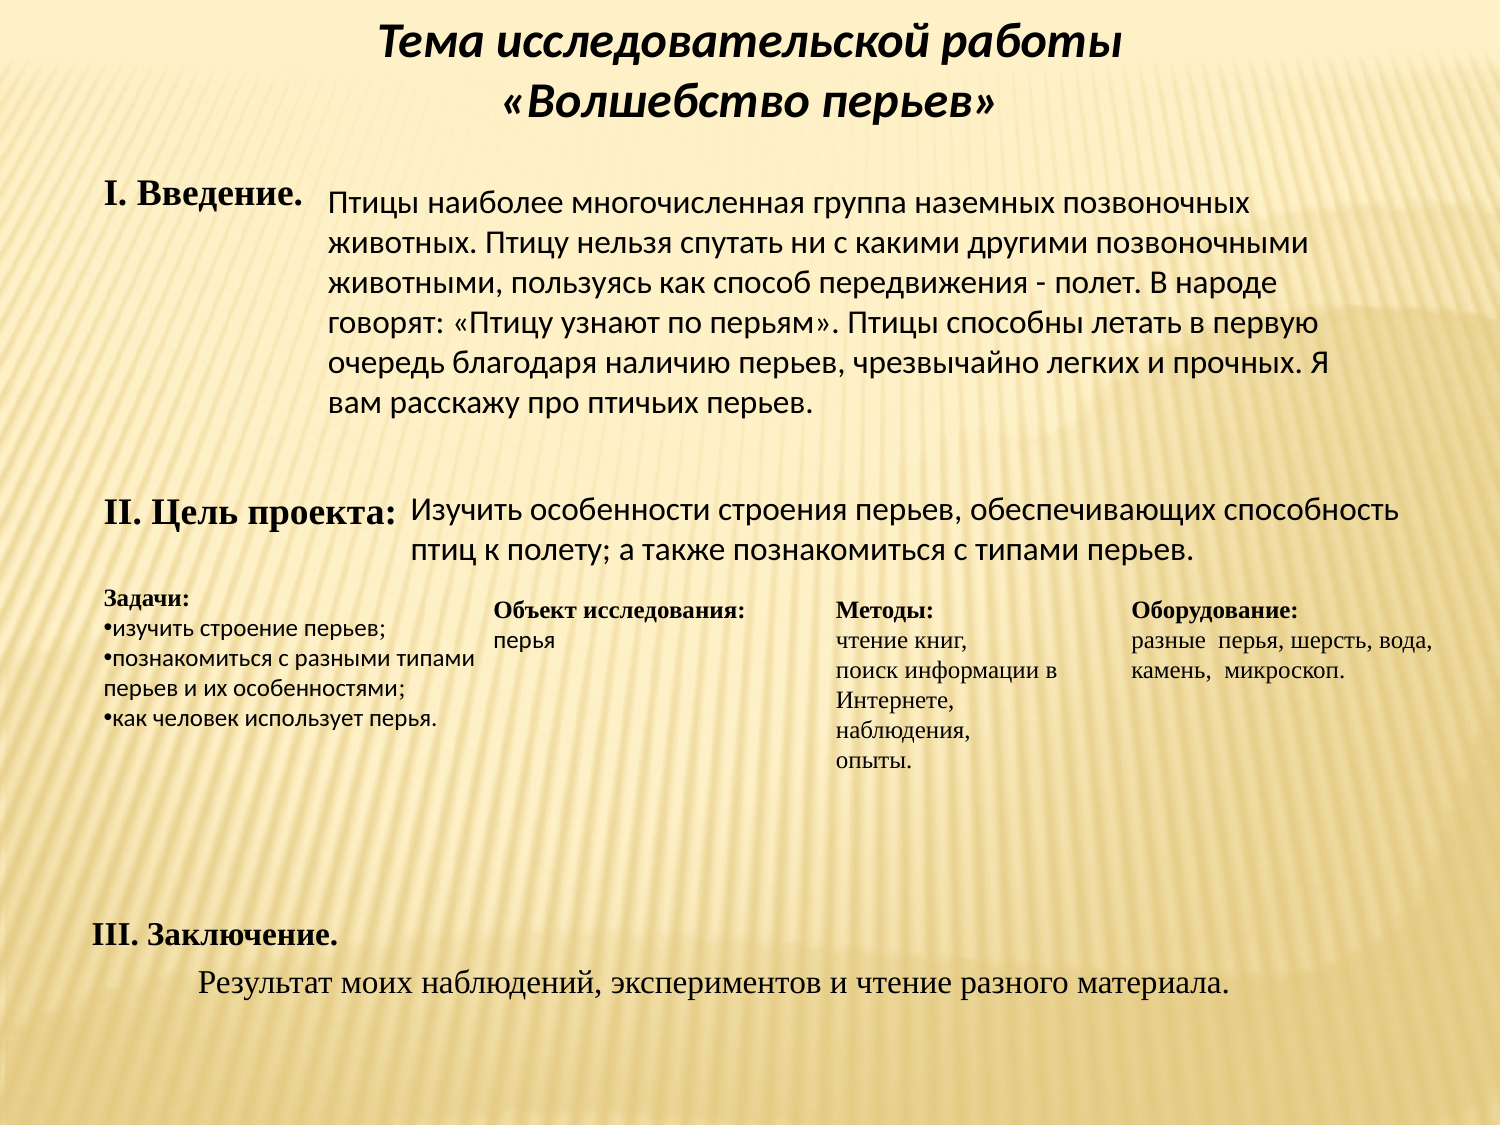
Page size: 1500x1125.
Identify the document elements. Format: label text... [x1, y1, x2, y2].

text_box II. Цель проекта: [88, 479, 425, 541]
text_box Методы: чтение книг, поиск информации в Интернете, наблюдения, опыты. [820, 586, 1129, 844]
text_box Изучить особенности строения перьев, обеспечивающих способность птиц к полету; а также познакомиться с типами перьев. [395, 479, 1459, 576]
text_box Задачи: изучить строение перьев; познакомиться с разными типами перьев и их особенностями; как человек использует перья. [88, 574, 502, 802]
text_box Объект исследования: перья [478, 586, 771, 662]
text_box Птицы наиболее многочисленная группа наземных позвоночных животных. Птицу нельзя спутать ни с какими другими позвоночными животными, пользуясь как способ передвижения - полет. В народе говорят: «Птицу узнают по перьям». Птицы способны летать в первую очередь благодаря наличию перьев, чрезвычайно легких и прочных. Я вам расскажу про птичьих перьев. [312, 172, 1371, 453]
text_box Тема исследовательской работы «Волшебство перьев» [0, 0, 1500, 137]
text_box Оборудование: разные перья, шерсть, вода, камень, микроскоп. [1116, 586, 1500, 753]
text_box Результат моих наблюдений, экспериментов и чтение разного материала. [183, 952, 1263, 1029]
text_box I. Введение. [88, 160, 321, 283]
text_box III. Заключение. [76, 905, 366, 1022]
